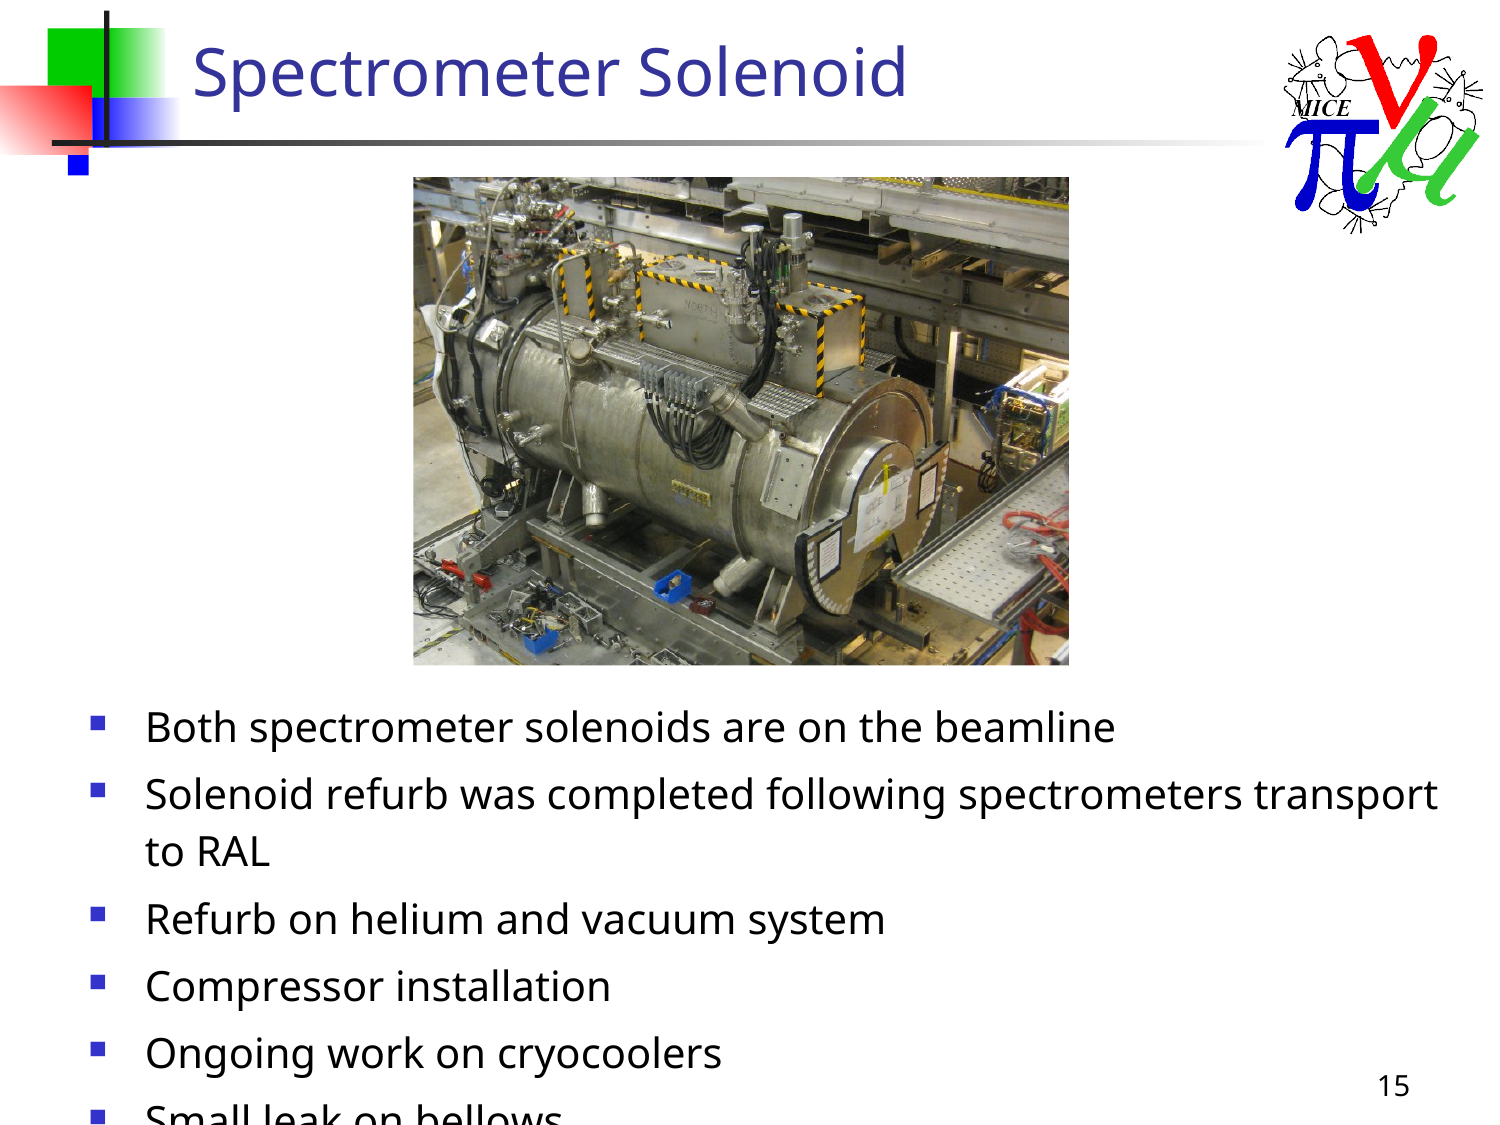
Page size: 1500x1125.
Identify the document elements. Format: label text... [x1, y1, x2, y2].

picture [414, 177, 1069, 665]
title Spectrometer Solenoid [191, 0, 1471, 164]
text_box [88, 147, 1093, 697]
list Both spectrometer solenoids are on the beamline Solenoid refurb was completed following spectrometers transport to RAL Refurb on helium and vacuum system Compressor installation Ongoing work on cryocoolers Small leak on bellows [88, 697, 1447, 1093]
picture [1264, 5, 1500, 251]
